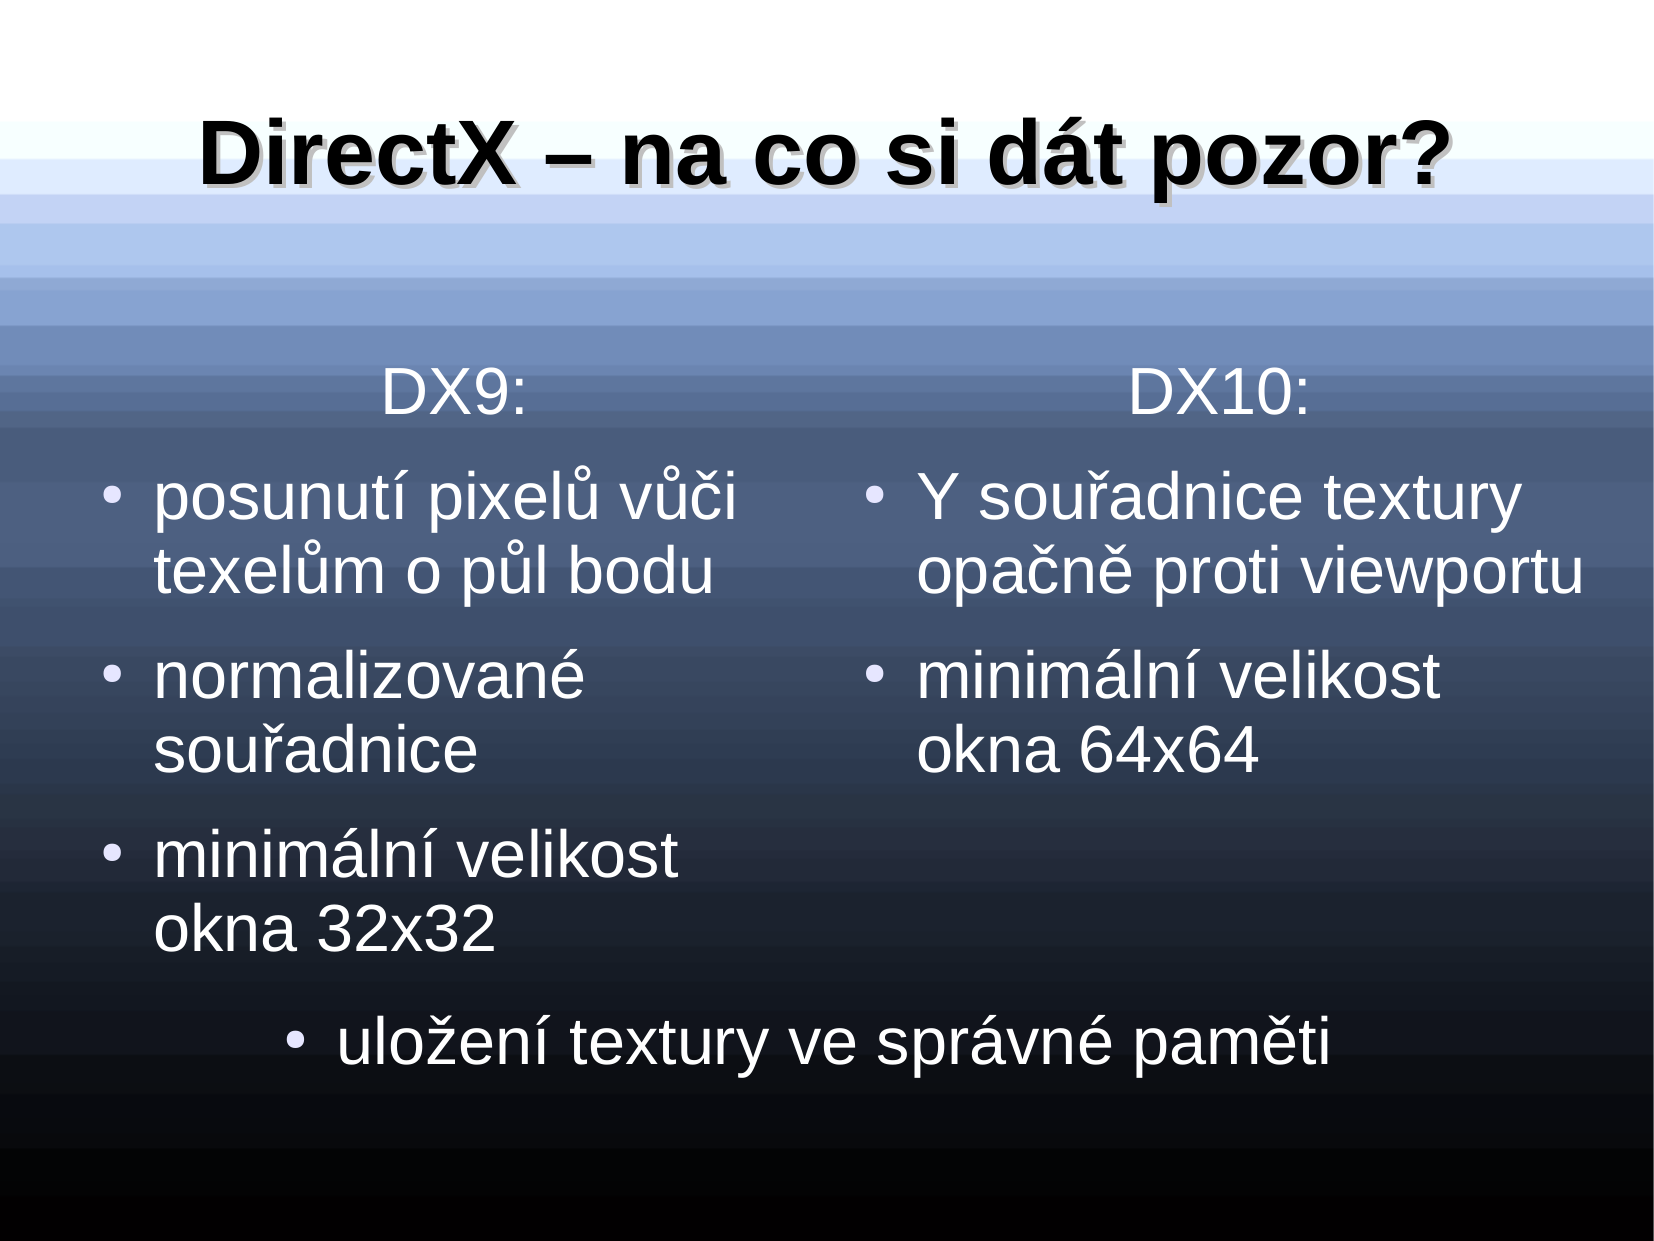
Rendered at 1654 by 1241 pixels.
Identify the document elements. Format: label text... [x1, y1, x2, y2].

list DX10: Y souřadnice textury opačně proti viewportu minimální velikost okna 64x64 [845, 354, 1595, 945]
list uložení textury ve správné paměti [265, 1003, 1388, 1198]
picture [0, 0, 1654, 1241]
title DirectX – na co si dát pozor? [82, 49, 1571, 257]
list DX9: posunutí pixelů vůči texelům o půl bodu normalizované souřadnice minimální velikost okna 32x32 [82, 354, 827, 967]
